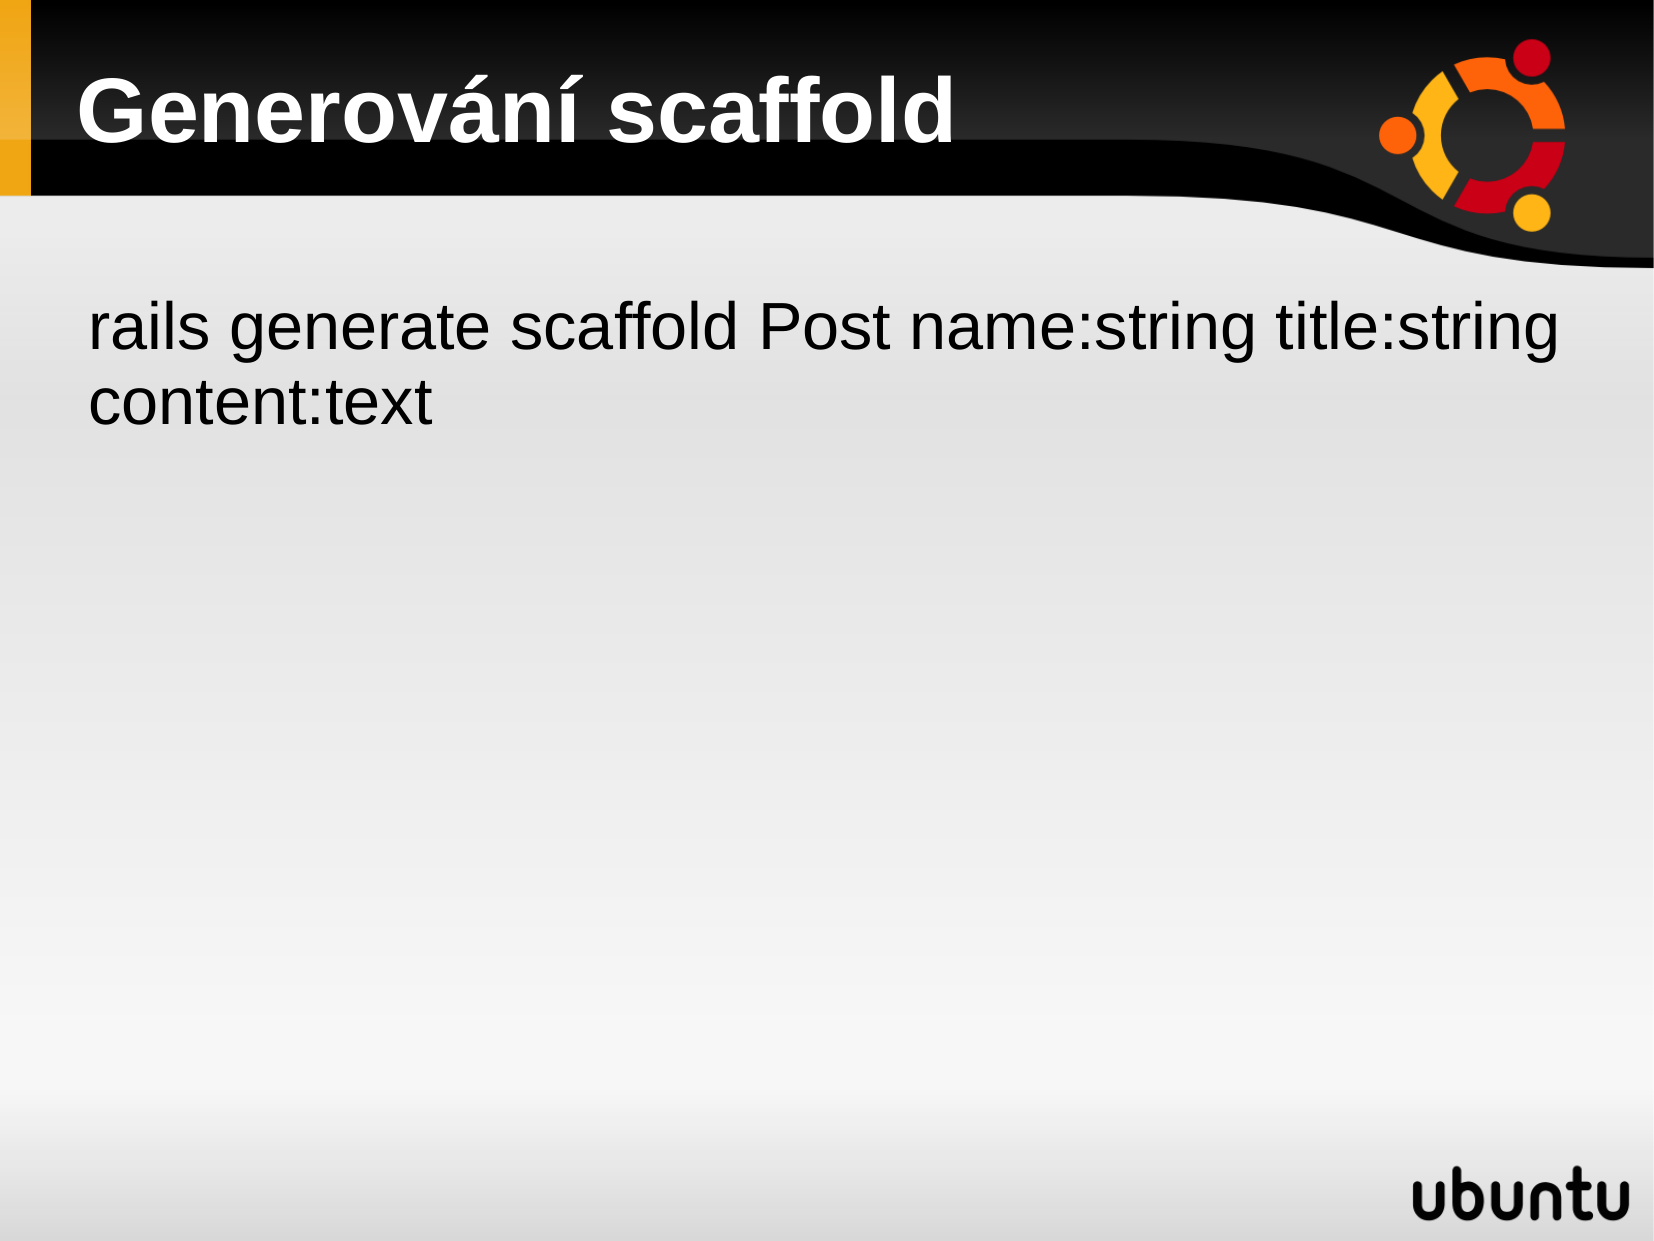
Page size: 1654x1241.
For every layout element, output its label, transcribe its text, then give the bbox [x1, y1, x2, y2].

picture [0, 0, 1654, 1241]
title Generování scaffold [76, 14, 1565, 207]
list rails generate scaffold Post name:string title:string content:text [88, 288, 1577, 1093]
